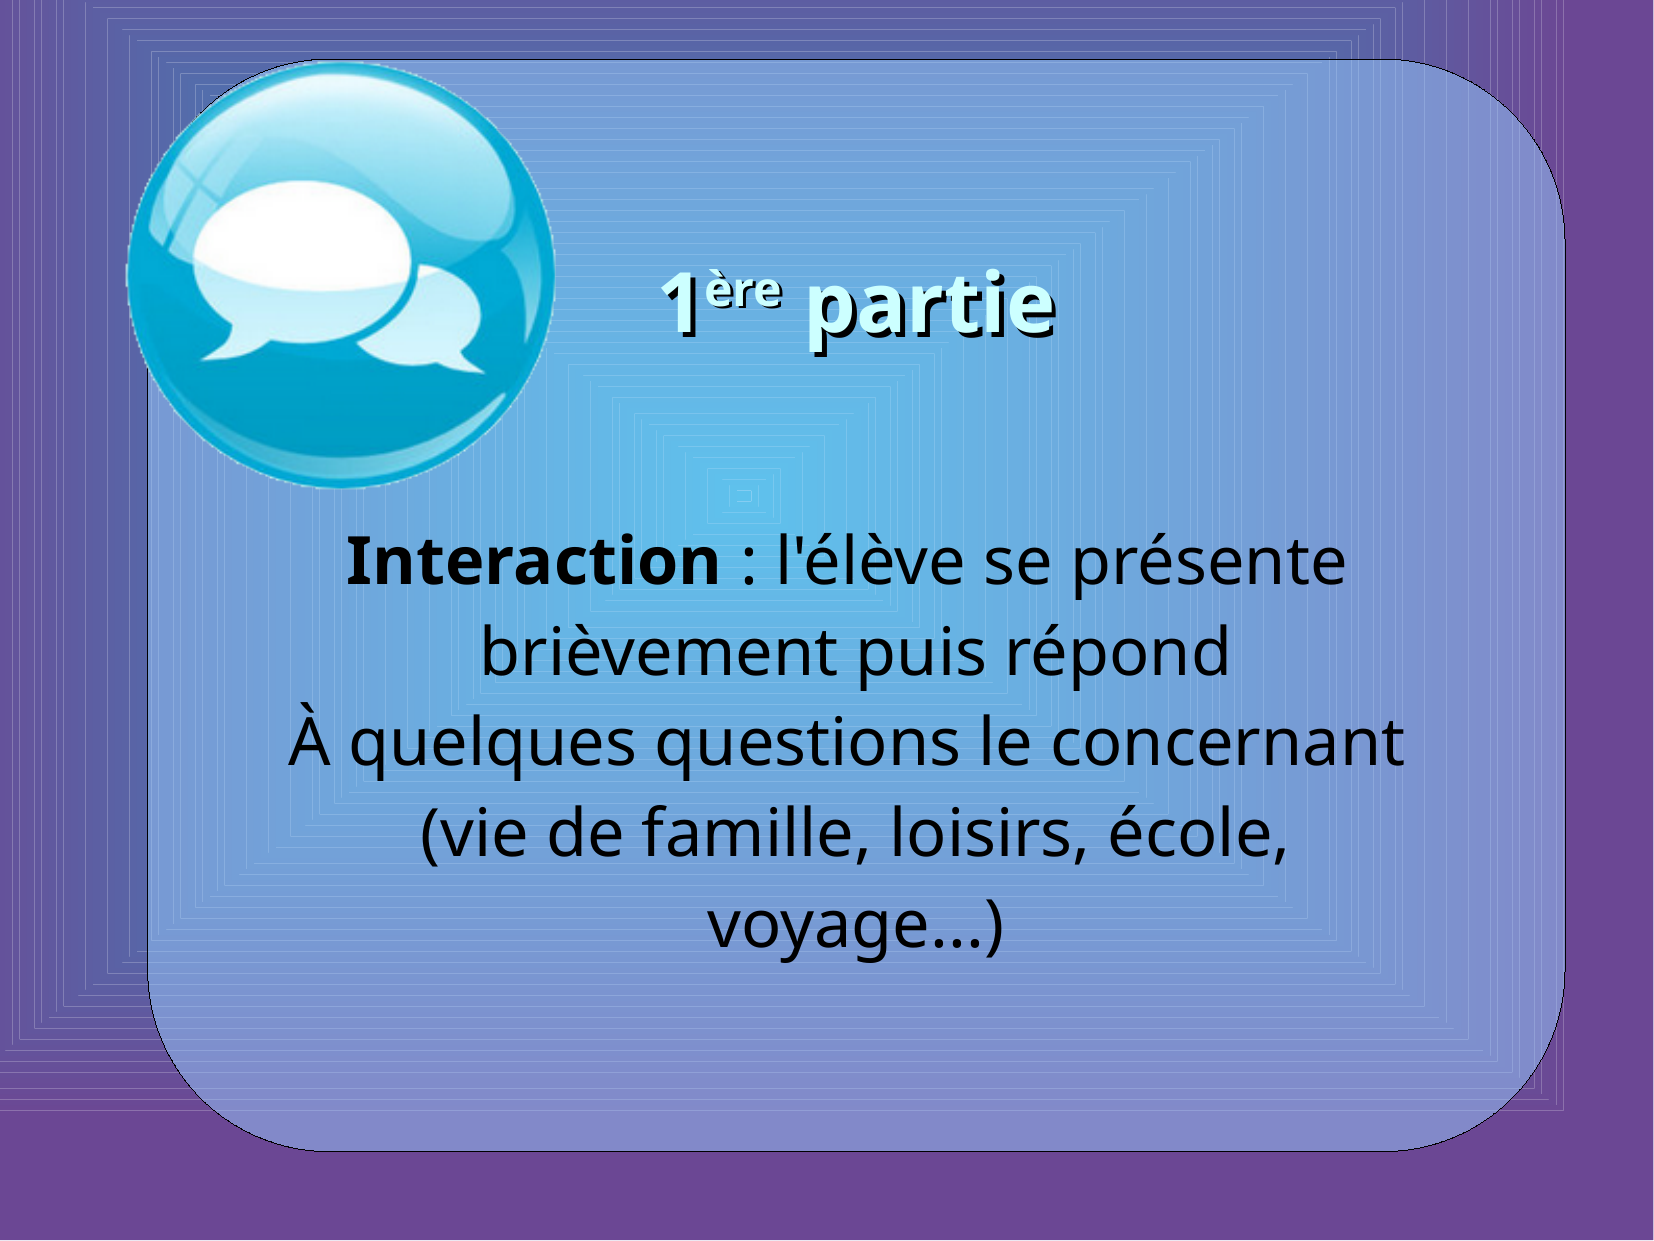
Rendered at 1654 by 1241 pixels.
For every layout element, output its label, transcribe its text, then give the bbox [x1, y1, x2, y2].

picture [118, 56, 560, 502]
text_box 1ère partie Interaction : l'élève se présente brièvement puis répond À quelques questions le concernant (vie de famille, loisirs, école, voyage...) [147, 59, 1566, 1152]
